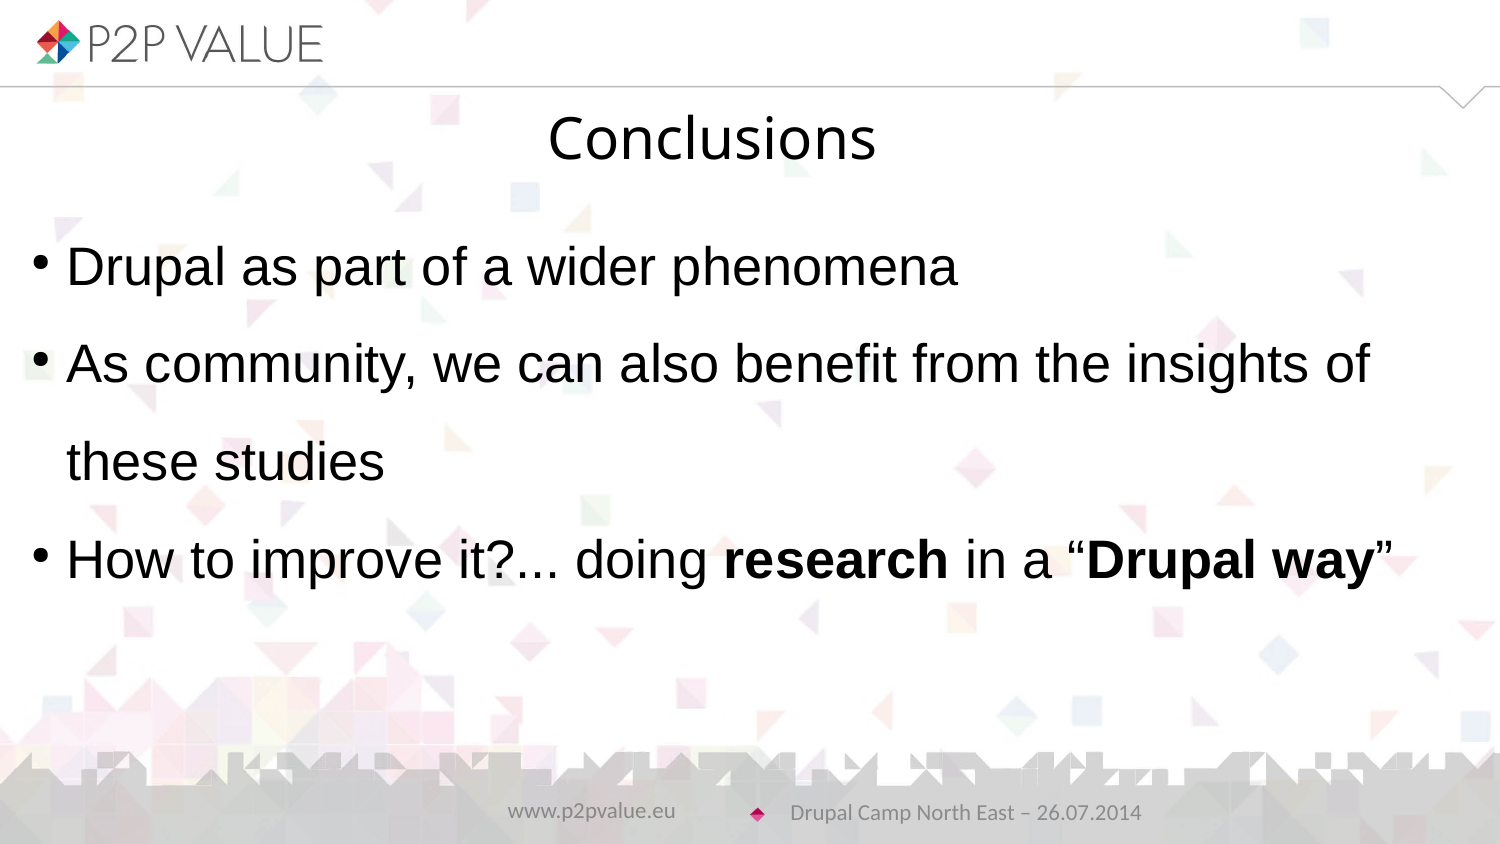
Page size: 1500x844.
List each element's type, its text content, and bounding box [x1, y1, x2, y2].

title Conclusions [60, 92, 1366, 181]
picture [0, 0, 1500, 844]
text_box www.p2pvalue.eu [501, 789, 720, 829]
text_box Drupal Camp North East – 26.07.2014 [777, 788, 1470, 834]
subtitle Drupal as part of a wider phenomena As community, we can also benefit from the insights of these studies How to improve it?... doing research in a “Drupal way” [17, 191, 1499, 796]
